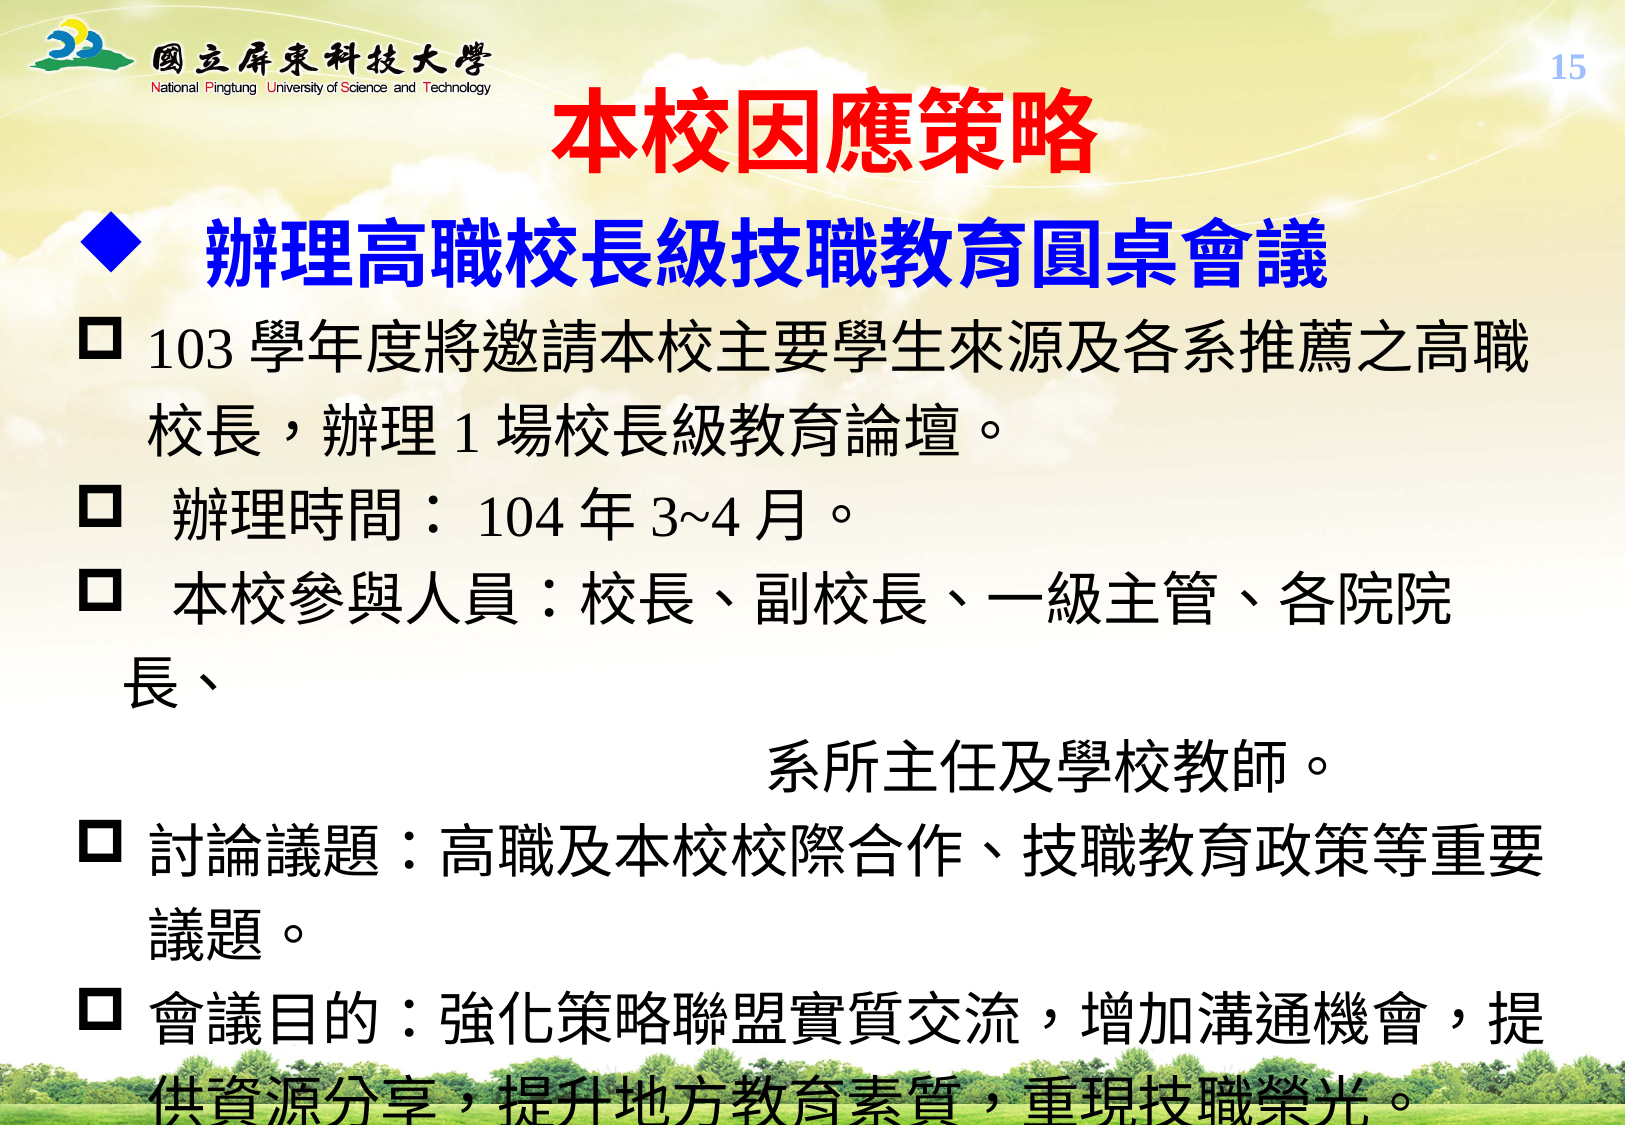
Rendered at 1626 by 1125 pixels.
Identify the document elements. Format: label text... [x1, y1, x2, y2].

picture [0, 0, 1625, 1125]
text_box 辦理高職校長級技職教育圓桌會議 103學年度將邀請本校主要學生來源及各系推薦之高職校長，辦理1場校長級教育論壇。 辦理時間：104年3~4月。 本校參與人員：校長、副校長、一級主管、各院院長、 系所主任及學校教師。 討論議題：高職及本校校際合作、技職教育政策等重要議題。 會議目的：強化策略聯盟實質交流，增加溝通機會，提供資源分享，提升地方教育素質，重現技職榮光。 [59, 180, 1574, 1125]
text_box 本校因應策略 [139, 66, 1510, 180]
